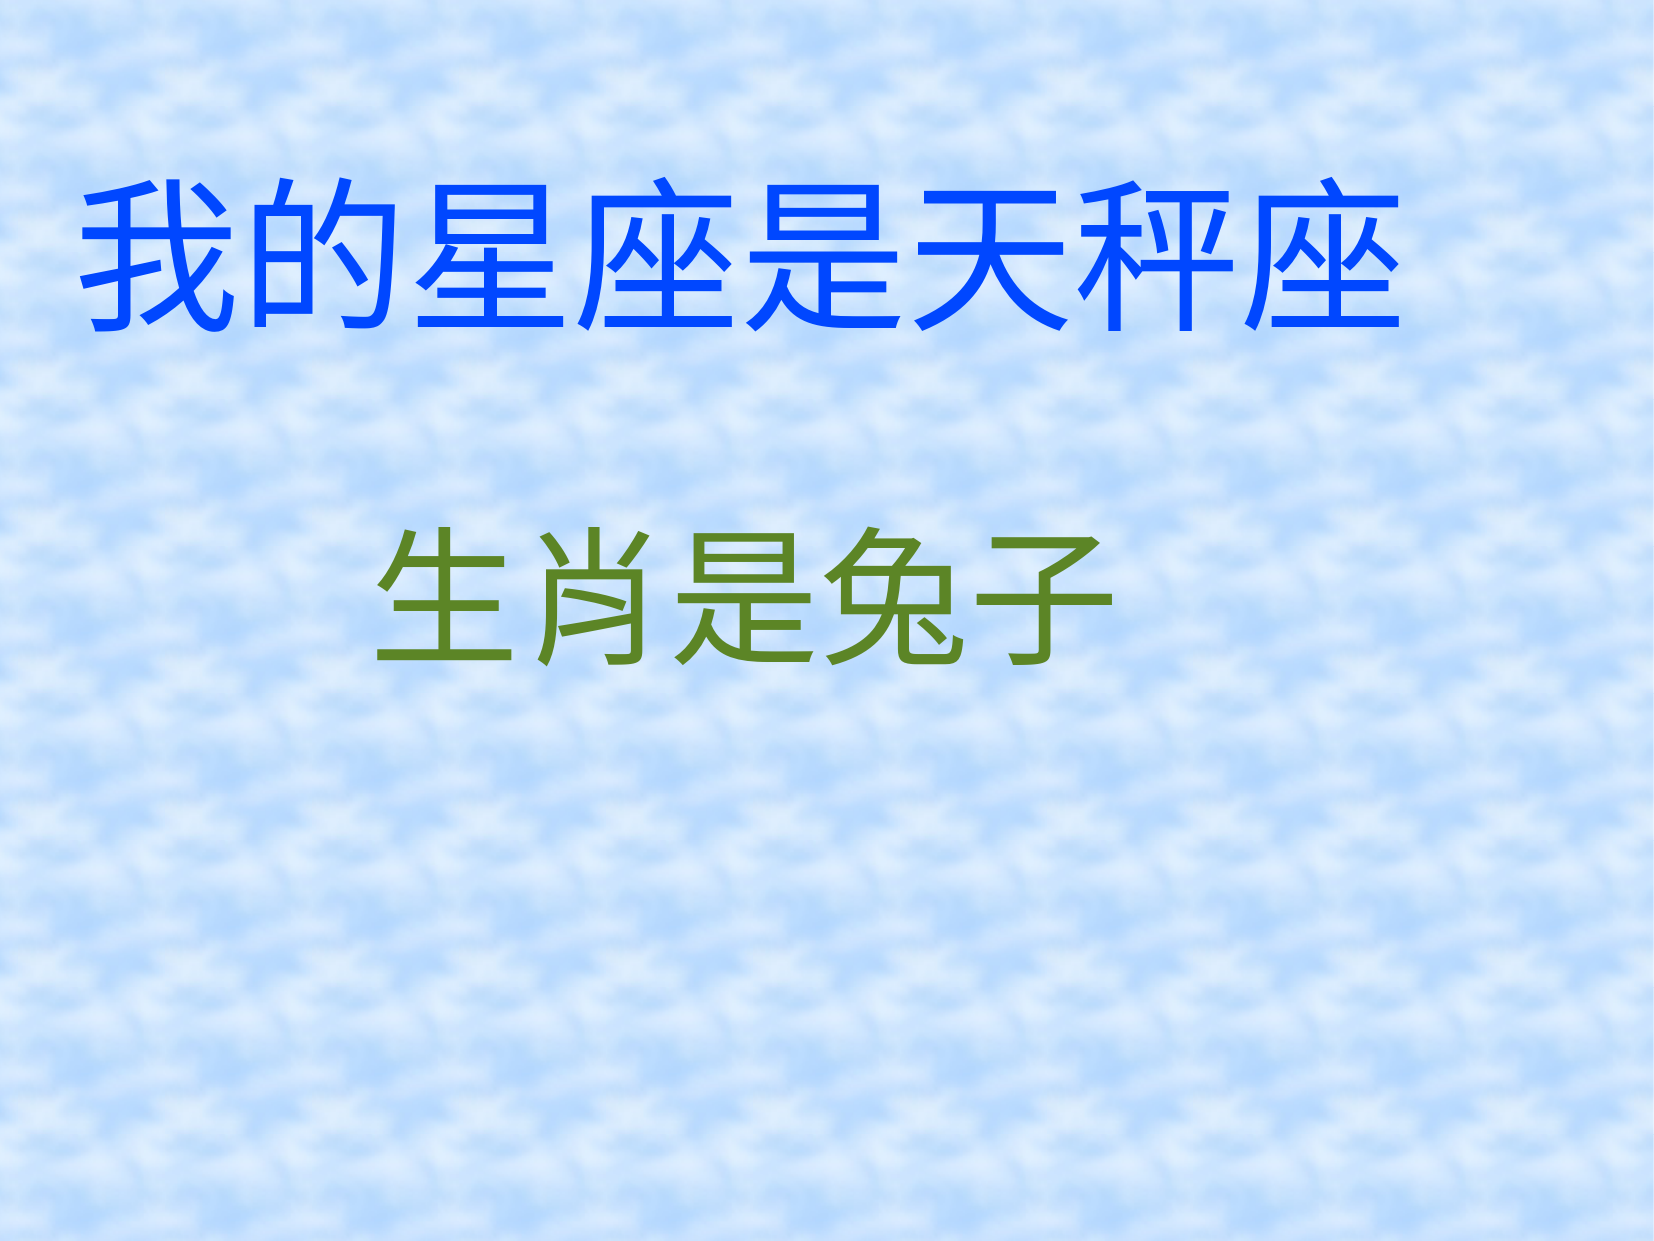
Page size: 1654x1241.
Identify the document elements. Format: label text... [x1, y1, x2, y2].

picture [0, 0, 1654, 1241]
text_box 生肖是兔子 [354, 472, 1182, 668]
text_box 我的星座是天秤座 [59, 118, 1447, 333]
